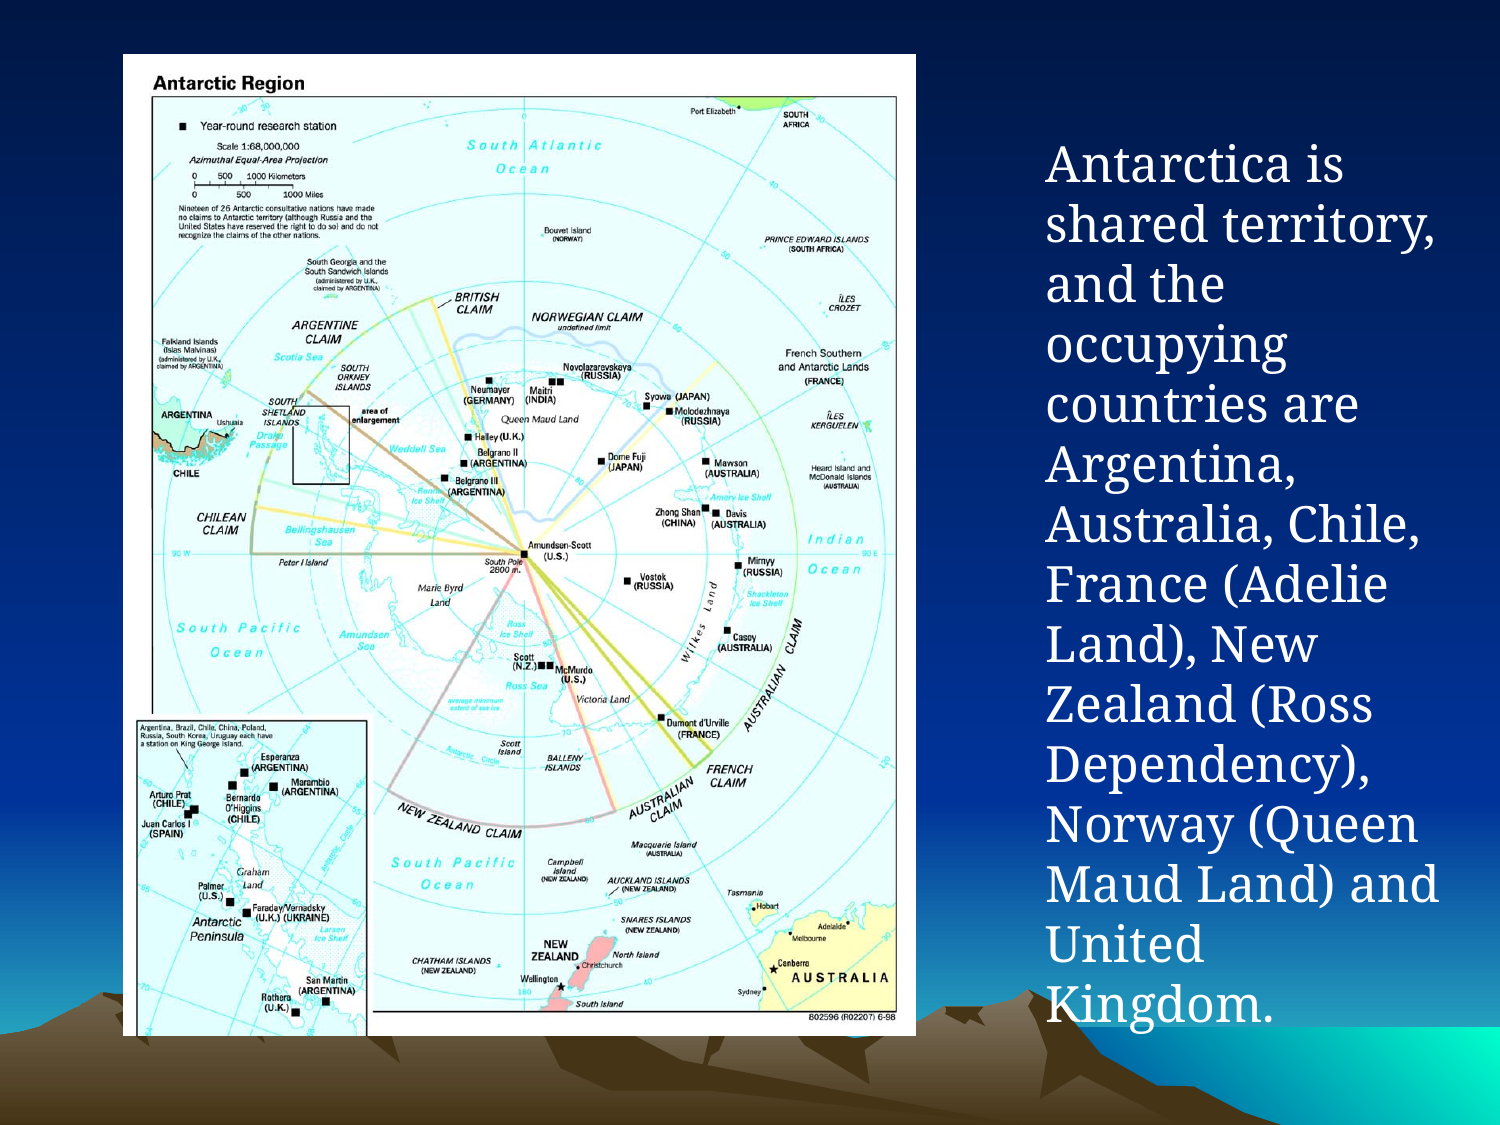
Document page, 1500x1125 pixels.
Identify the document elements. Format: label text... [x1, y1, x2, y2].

picture [123, 54, 916, 1036]
list Antarctica is shared territory, and the occupying countries are Argentina, Australia, Chile, France (Adelie Land), New Zealand (Ross Dependency), Norway (Queen Maud Land) and United Kingdom. [974, 125, 1459, 988]
